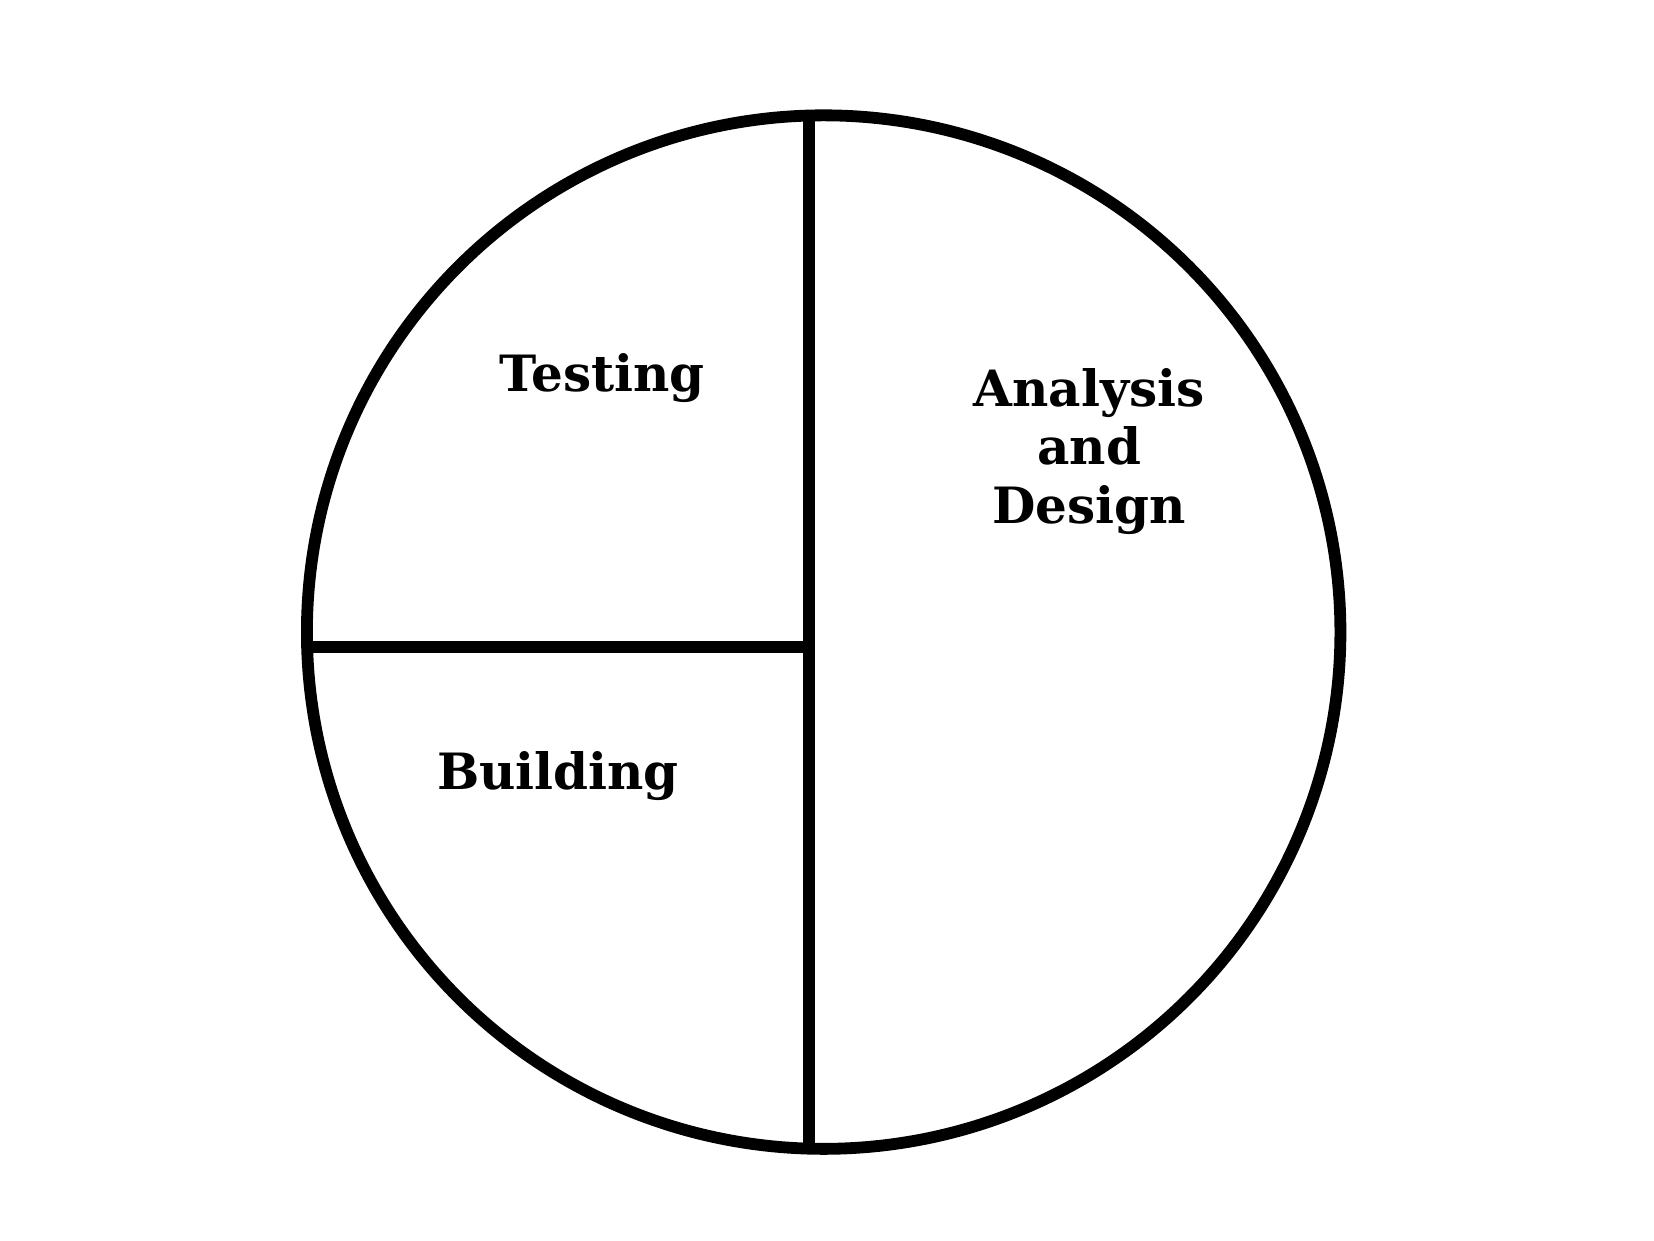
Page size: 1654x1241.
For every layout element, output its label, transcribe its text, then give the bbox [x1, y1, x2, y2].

text_box Building [336, 735, 780, 809]
text_box Analysis and Design [956, 351, 1223, 543]
text_box Testing [484, 337, 721, 412]
